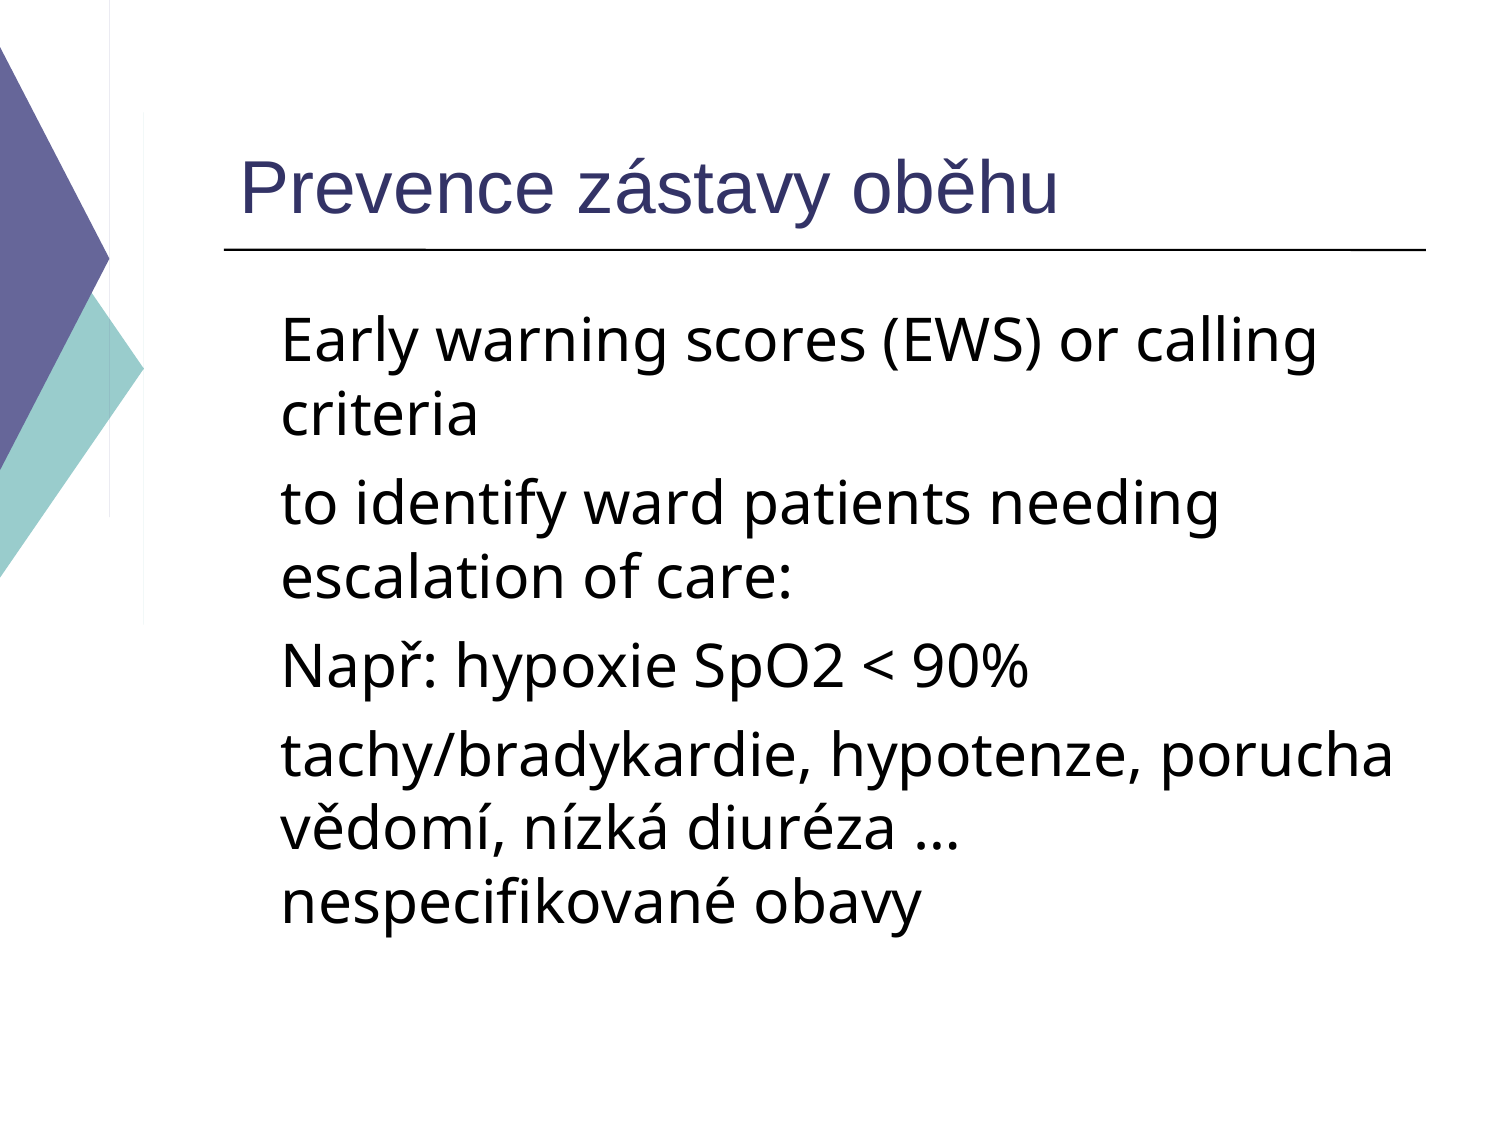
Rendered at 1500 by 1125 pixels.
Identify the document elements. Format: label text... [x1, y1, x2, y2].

title Prevence zástavy oběhu [224, 25, 1425, 237]
list Early warning scores (EWS) or calling criteria to identify ward patients needing escalation of care: Např: hypoxie SpO2 < 90% tachy/bradykardie, hypotenze, porucha vědomí, nízká diuréza … nespecifikované obavy [224, 299, 1425, 975]
